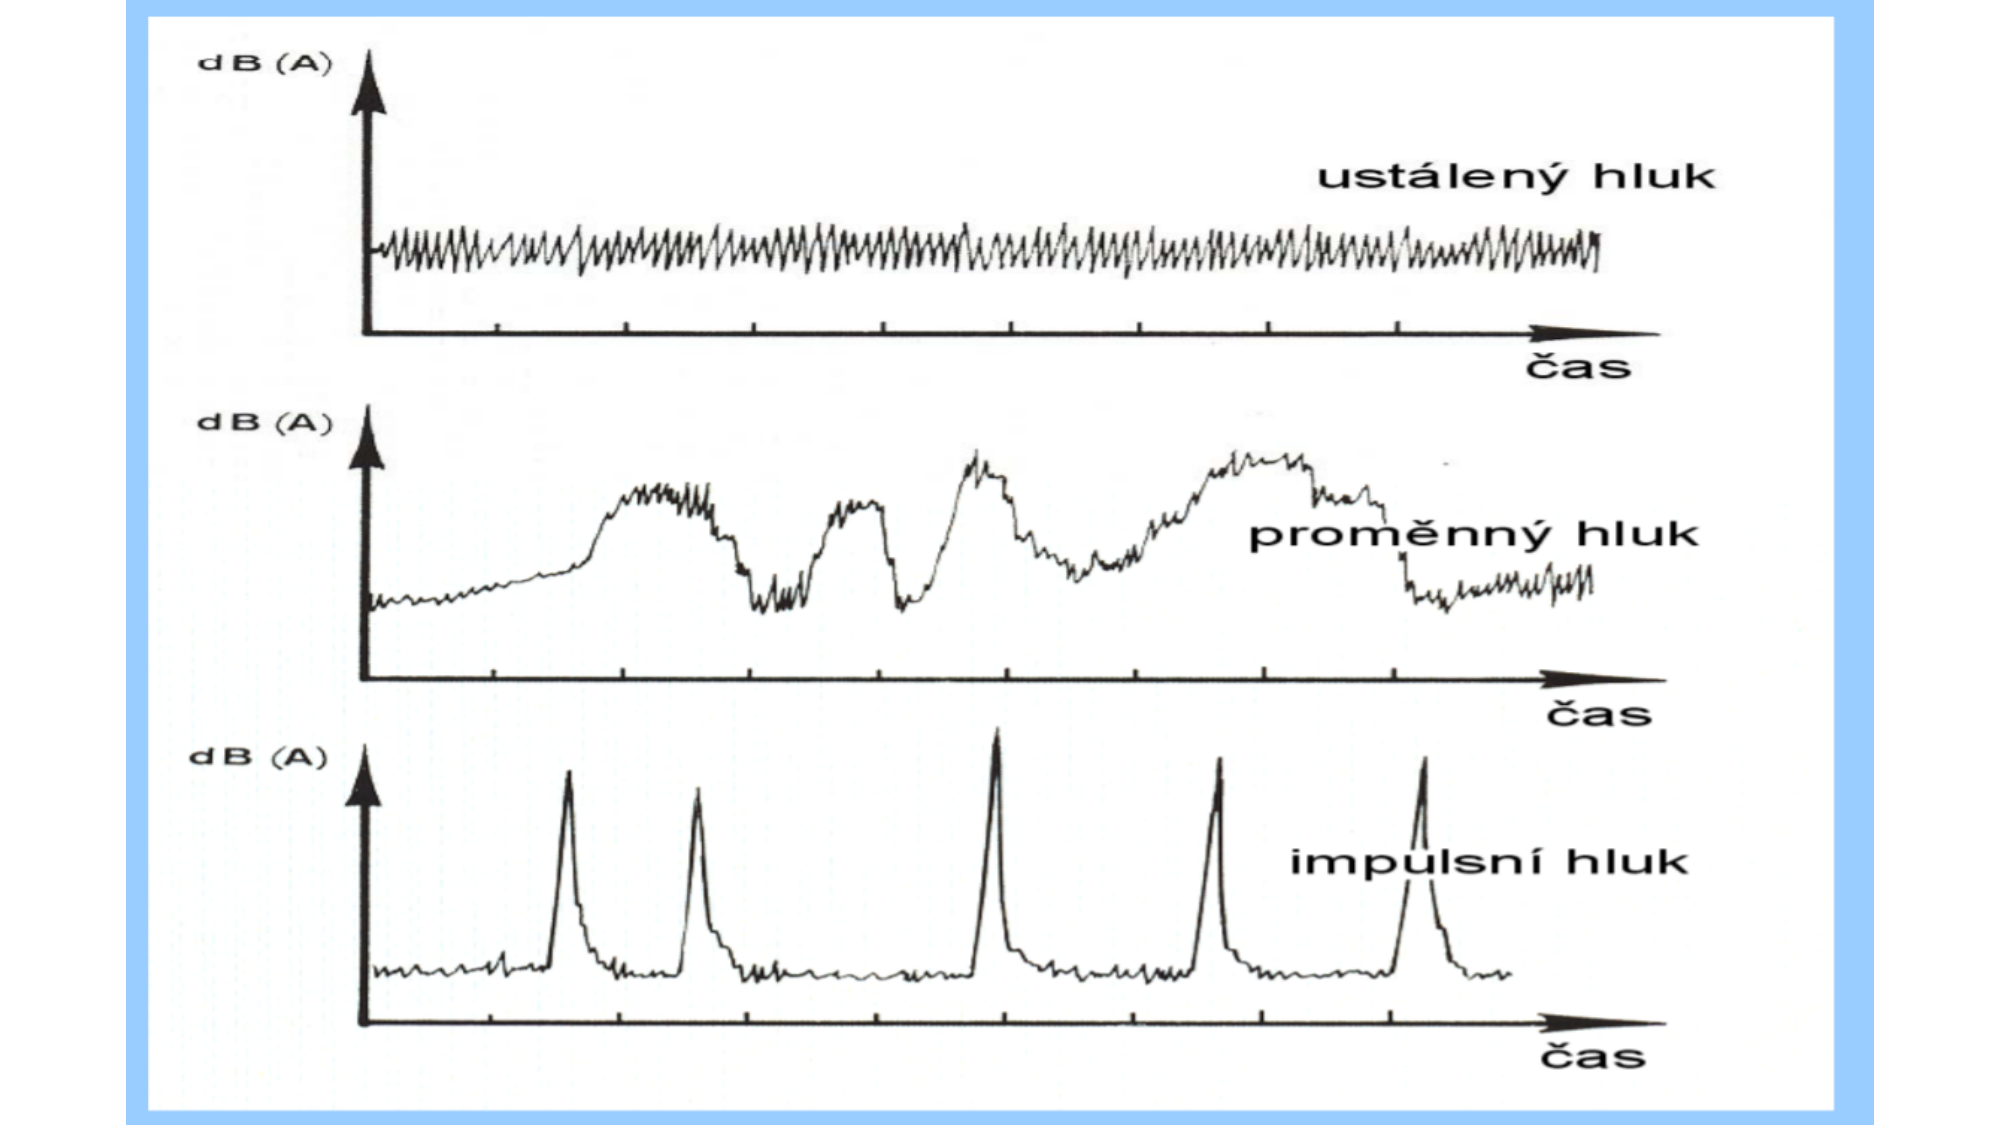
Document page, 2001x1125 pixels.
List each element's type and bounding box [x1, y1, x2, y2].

picture [126, 0, 1874, 1125]
